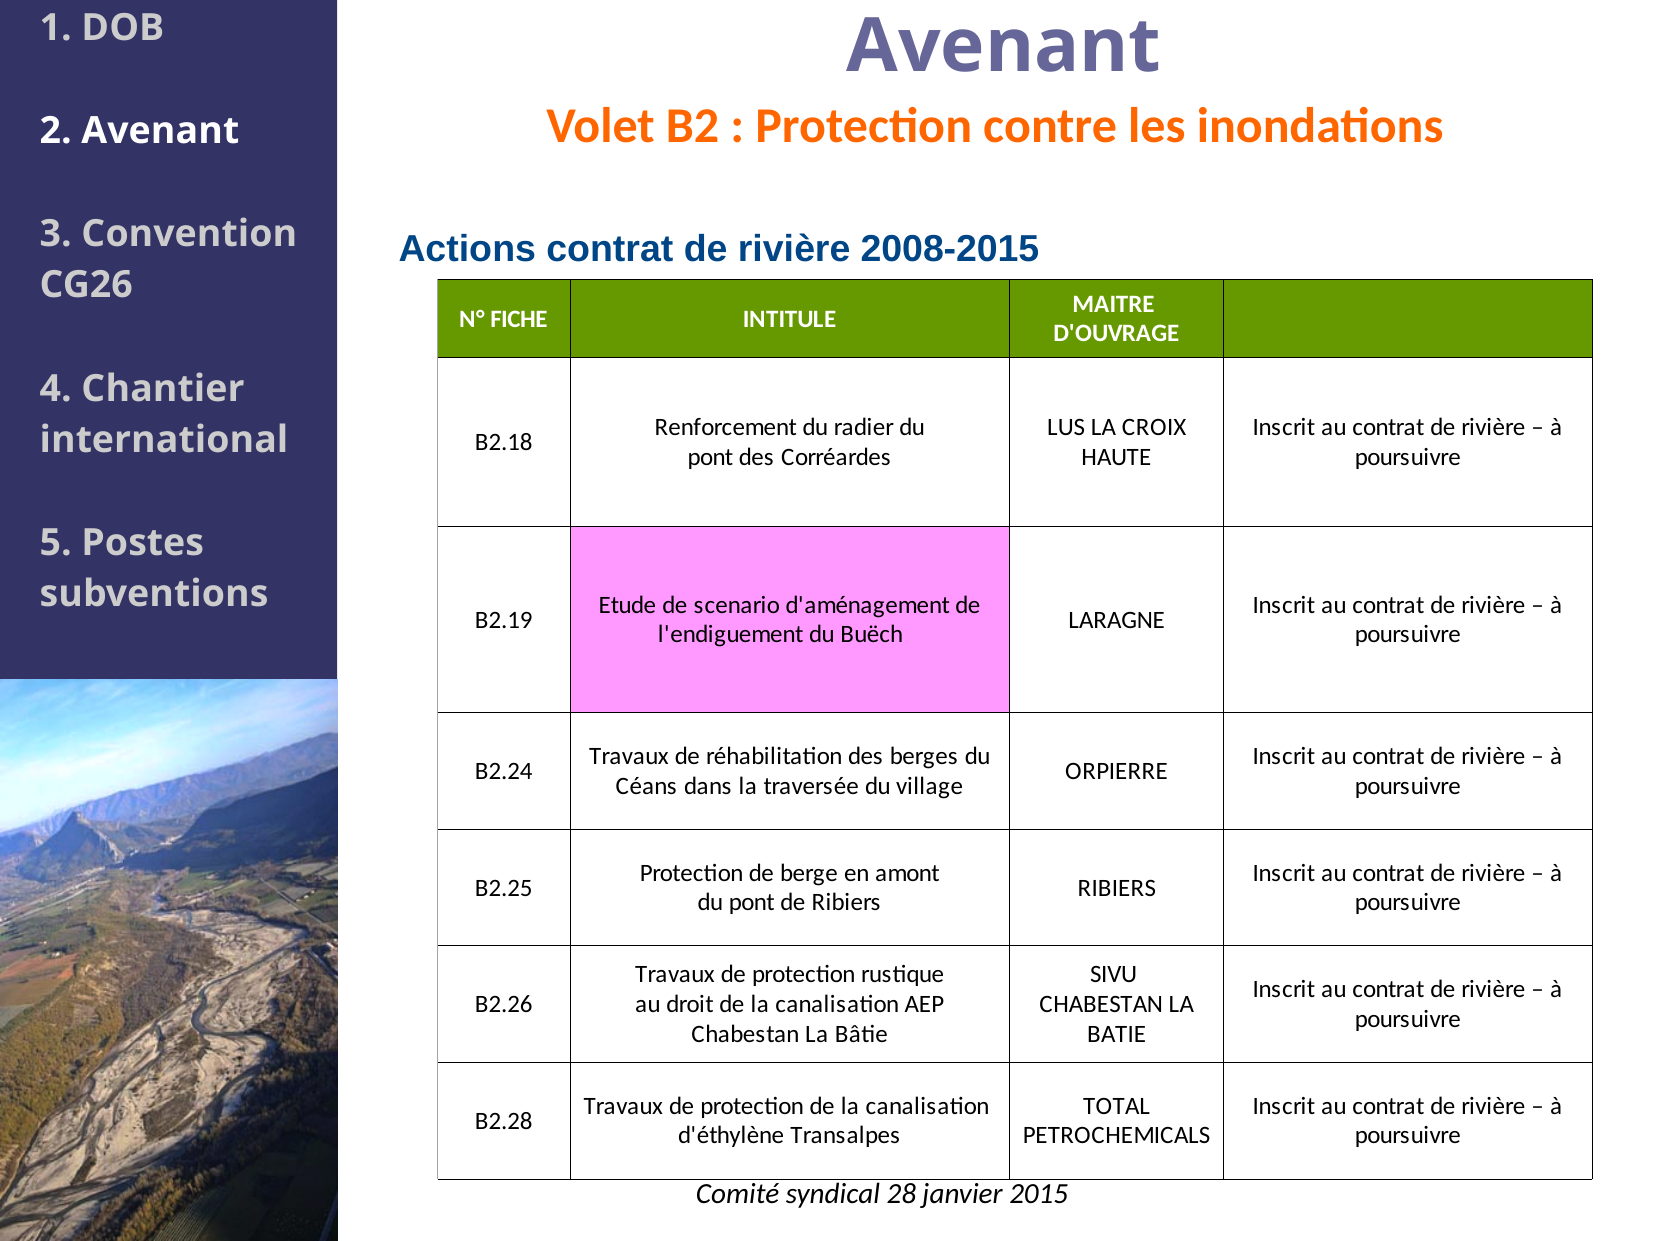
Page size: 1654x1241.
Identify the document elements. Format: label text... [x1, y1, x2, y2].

text_box Volet B2 : Protection contre les inondations [360, 97, 1630, 1146]
text_box Avenant [324, 0, 1654, 242]
picture [437, 279, 1595, 1182]
picture [0, 679, 338, 1241]
text_box 1. DOB 2. Avenant 3. Convention CG26 4. Chantier international 5. Postes subventions 6. Natura [0, 0, 338, 679]
